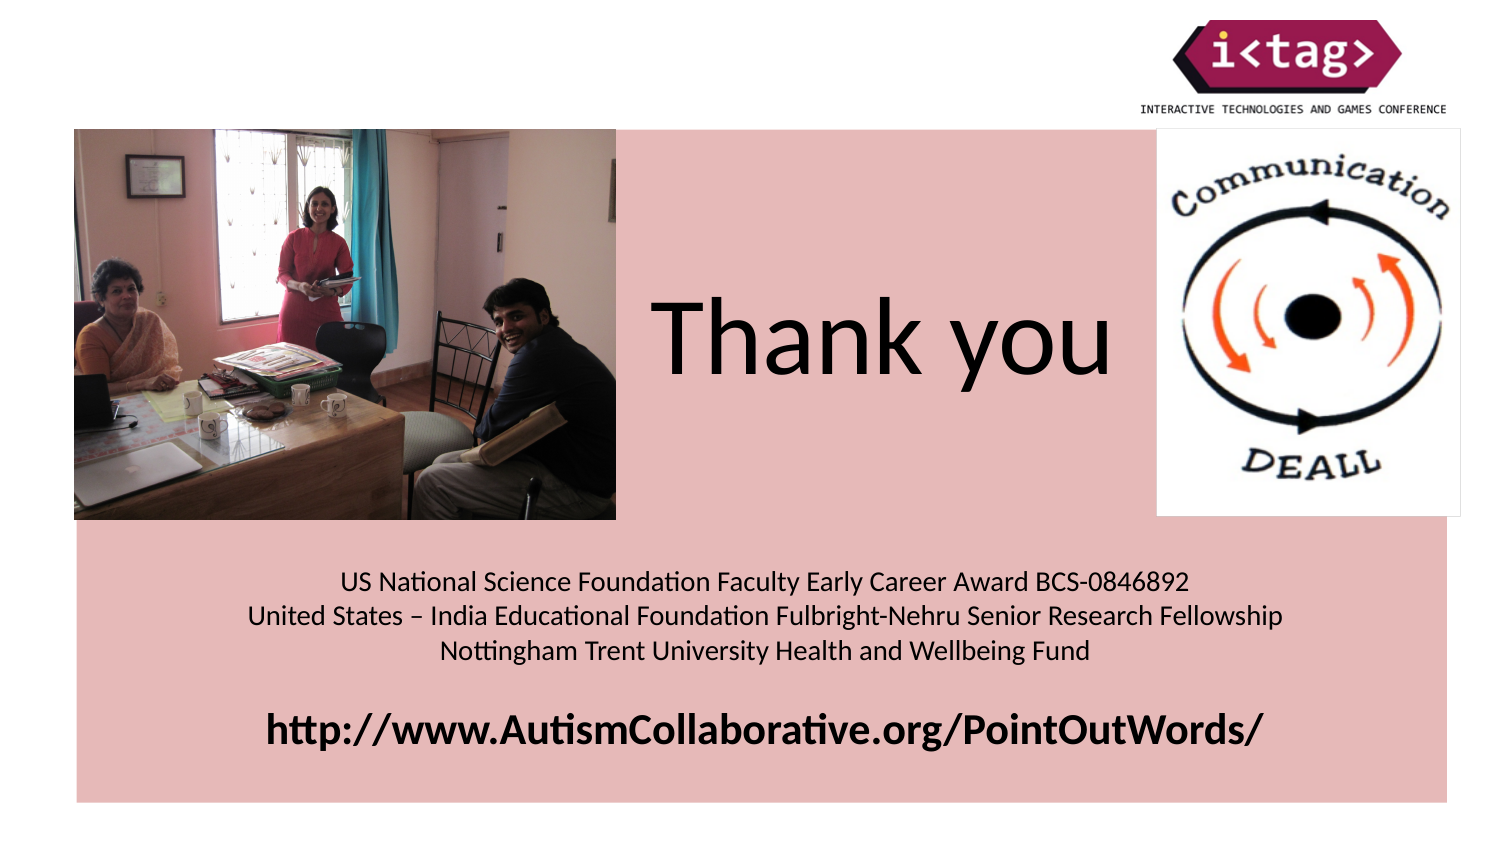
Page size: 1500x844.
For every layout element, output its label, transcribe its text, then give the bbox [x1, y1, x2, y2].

text_box [76, 129, 1447, 803]
picture [1155, 127, 1462, 518]
picture [74, 129, 616, 520]
picture [1140, 20, 1447, 116]
title Thank you [616, 255, 1149, 406]
subtitle US National Science Foundation Faculty Early Career Award BCS-0846892 United States – India Educational Foundation Fulbright-Nehru Senior Research Fellowship Nottingham Trent University Health and Wellbeing Fund http://www.AutismCollaborative.org/PointOutWords/ [225, 555, 1306, 771]
